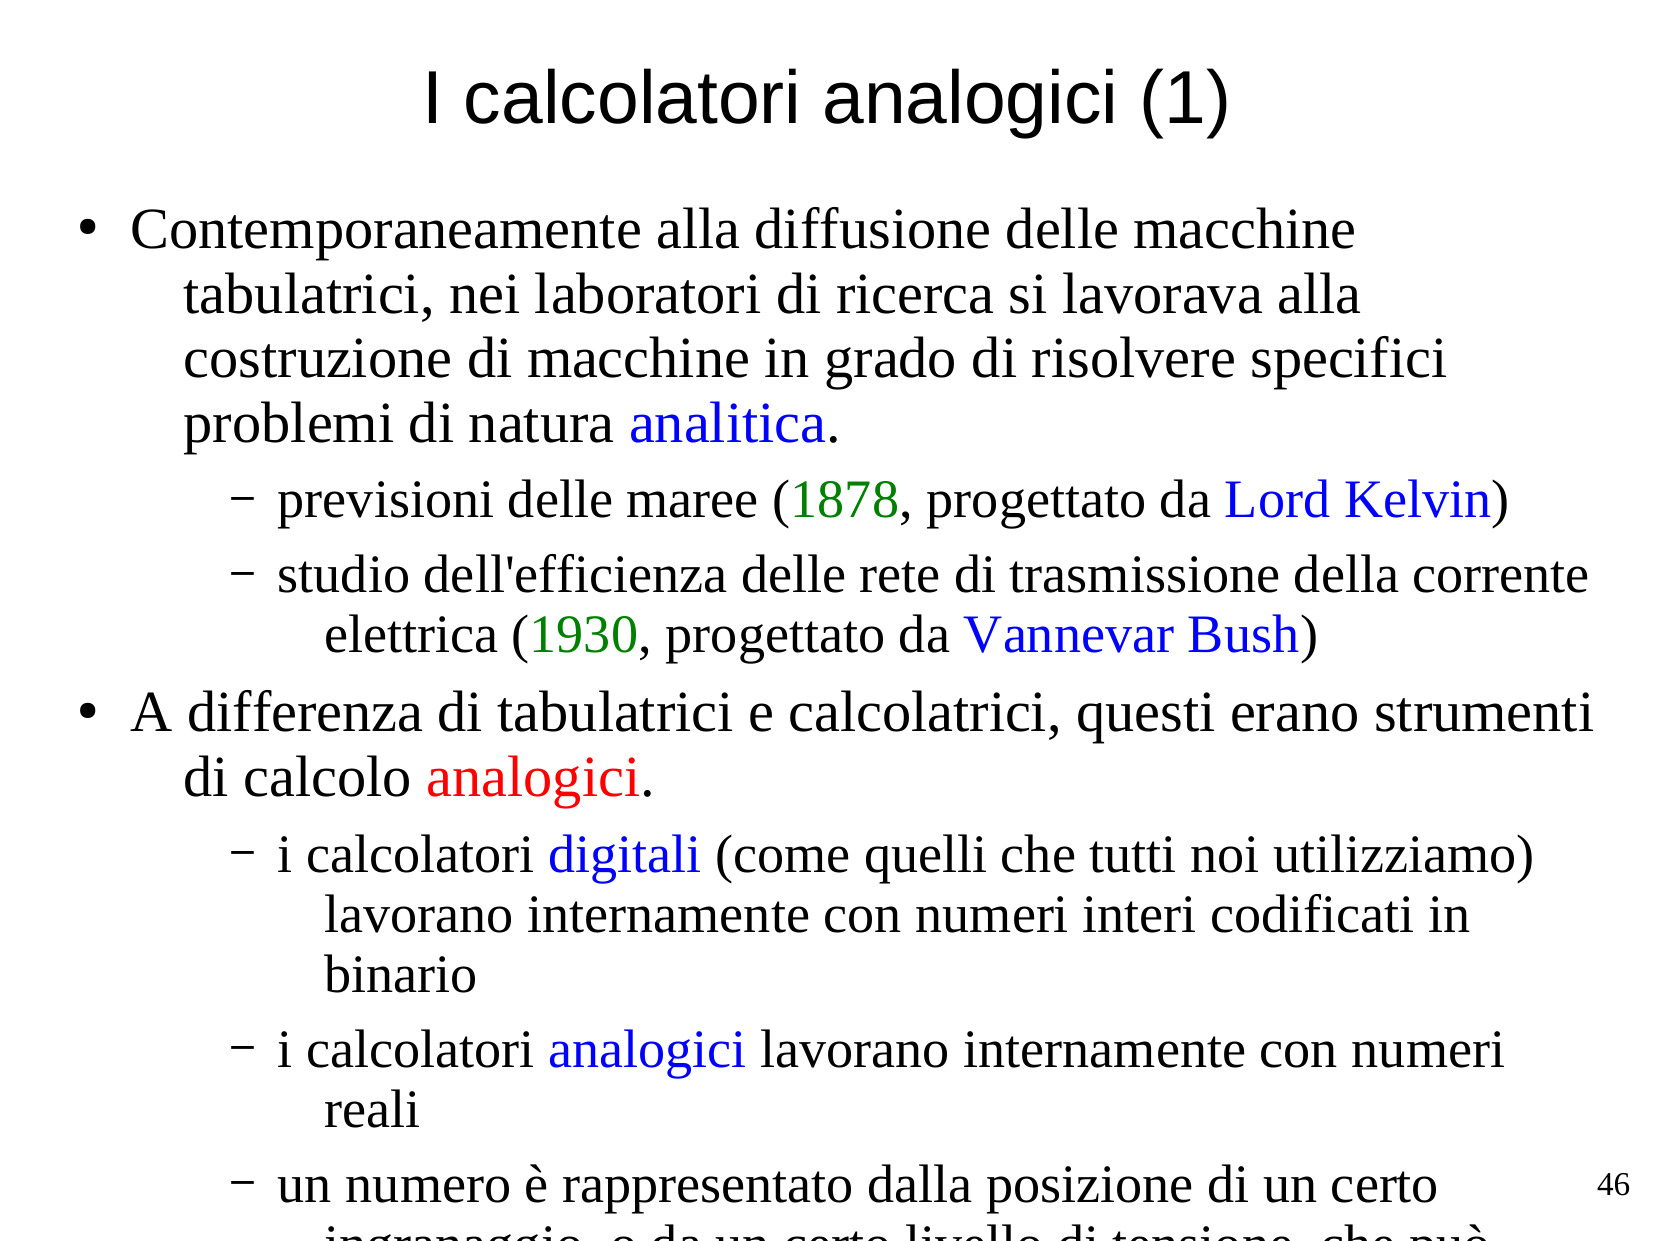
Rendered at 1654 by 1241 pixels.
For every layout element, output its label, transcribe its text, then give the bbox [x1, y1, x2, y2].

list Contemporaneamente alla diffusione delle macchine tabulatrici, nei laboratori di ricerca si lavorava alla costruzione di macchine in grado di risolvere specifici problemi di natura analitica. previsioni delle maree (1878, progettato da Lord Kelvin) studio dell'efficienza delle rete di trasmissione della corrente elettrica (1930, progettato da Vannevar Bush) A differenza di tabulatrici e calcolatrici, questi erano strumenti di calcolo analogici. i calcolatori digitali (come quelli che tutti noi utilizziamo) lavorano internamente con numeri interi codificati in binario i calcolatori analogici lavorano internamente con numeri reali un numero è rappresentato dalla posizione di un certo ingranaggio, o da un certo livello di tensione, che può assumere tutti i valori possibili all'interno di un certo intervallo [42, 196, 1612, 1187]
title I calcolatori analogici (1) [37, 30, 1617, 166]
